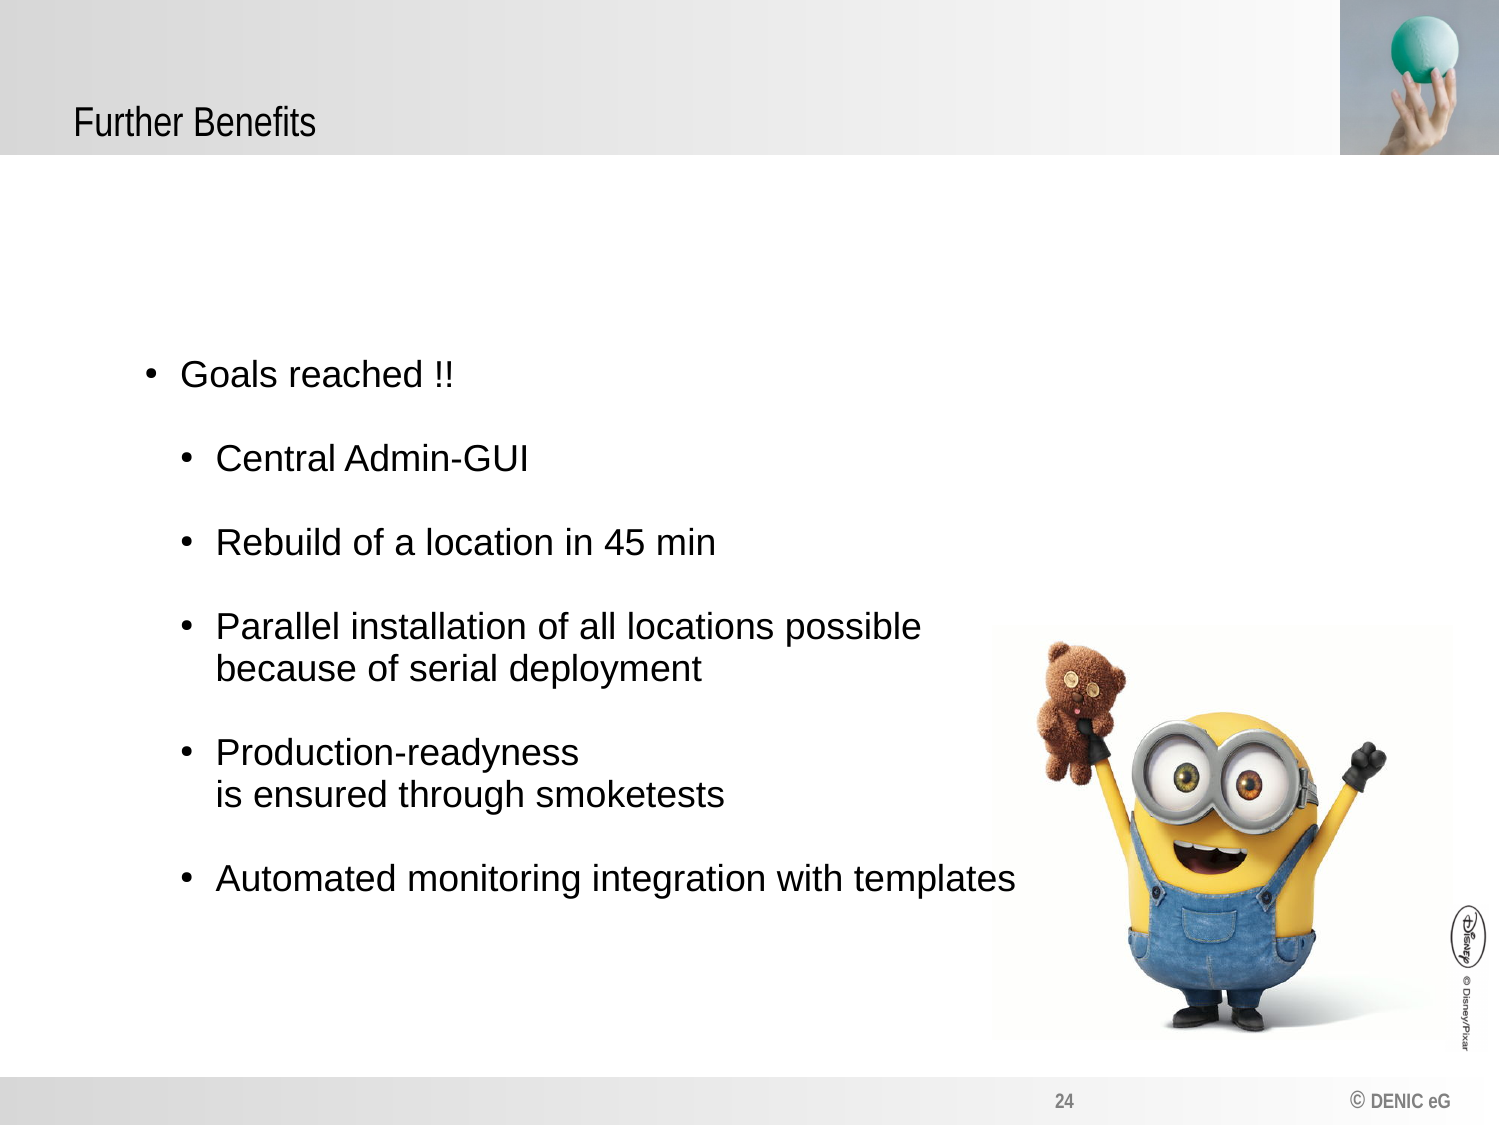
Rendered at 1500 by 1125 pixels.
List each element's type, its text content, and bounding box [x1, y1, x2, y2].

picture [1340, 0, 1499, 155]
text_box <Nummer> © DENIC eG [79, 1083, 1452, 1122]
picture [1359, 625, 1489, 1052]
text_box Further Benefits [73, 75, 1350, 146]
text_box Goals reached !! Central Admin-GUI Rebuild of a location in 45 min Parallel installation of all locations possible because of serial deployment Production-readyness is ensured through smoketests Automated monitoring integration with templates [129, 304, 1359, 1075]
